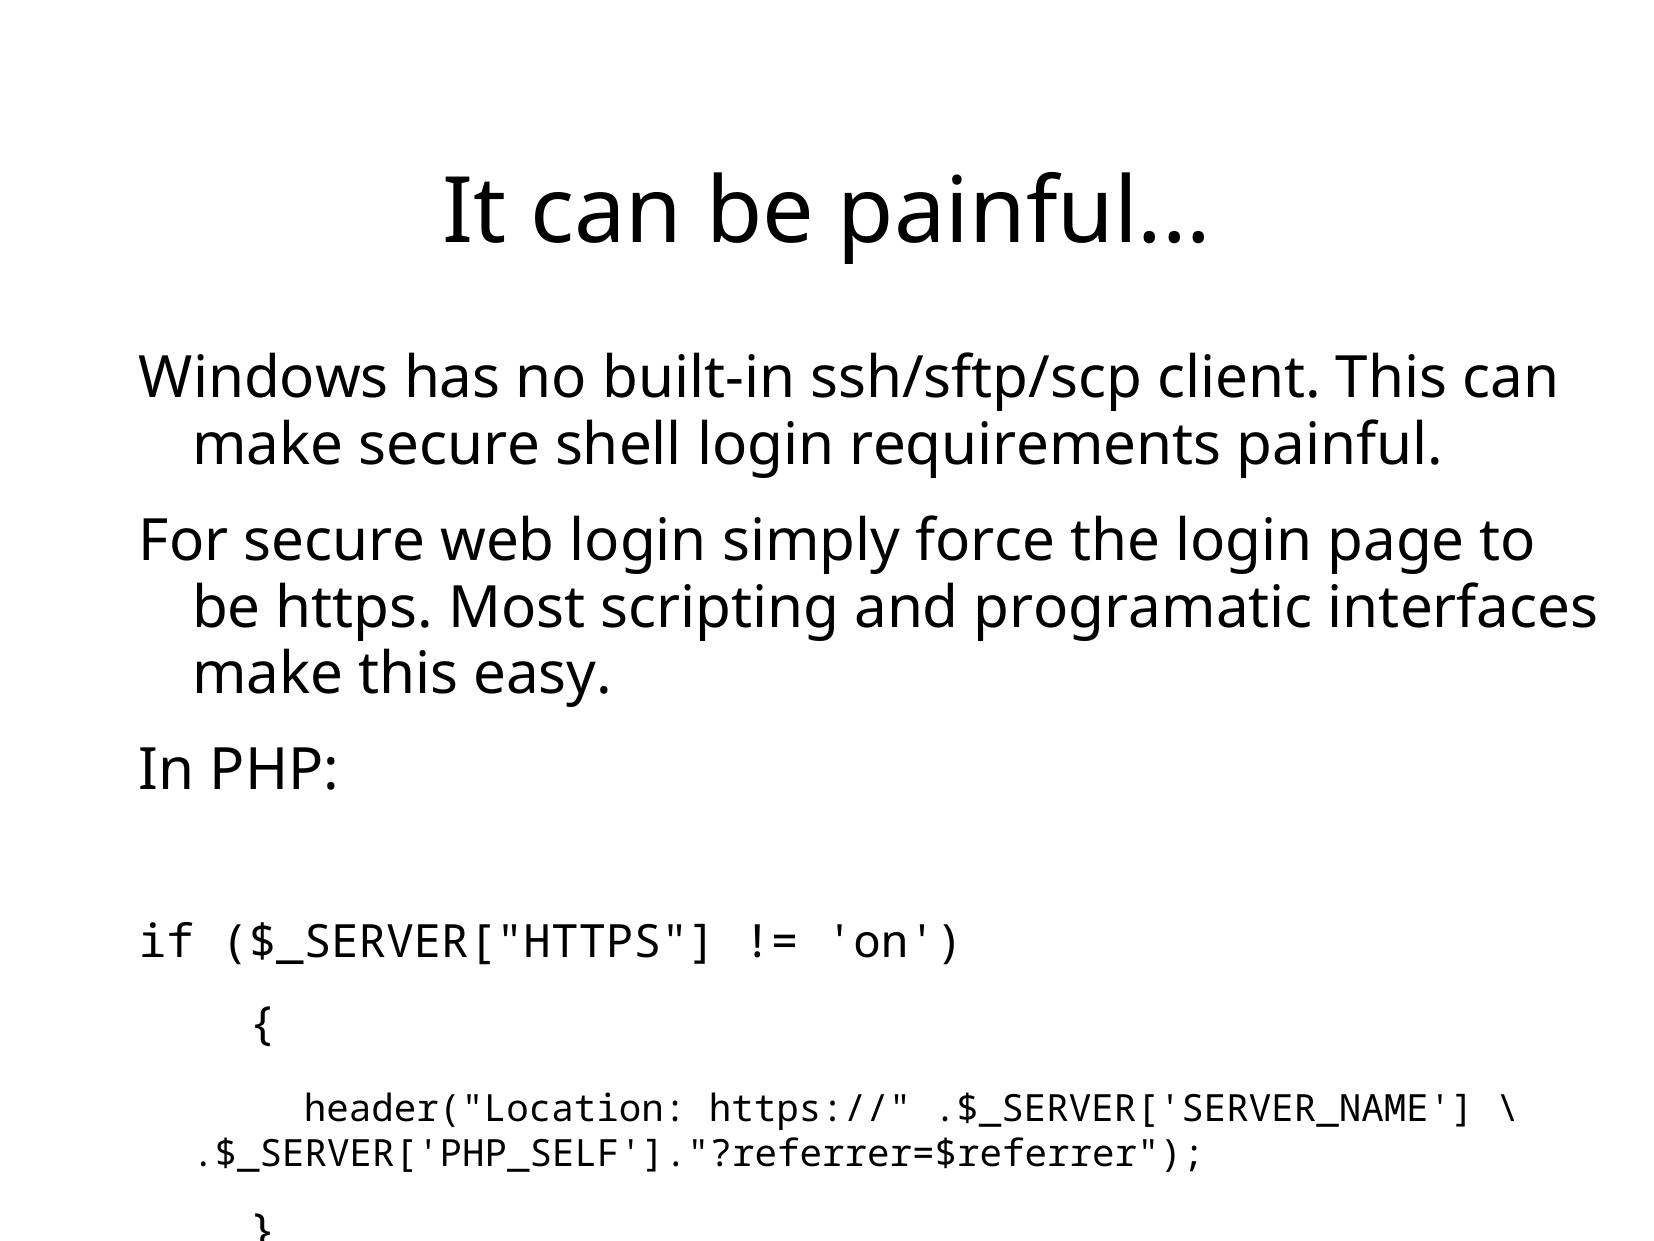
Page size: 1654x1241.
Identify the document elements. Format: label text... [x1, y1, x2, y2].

list Windows has no built-in ssh/sftp/scp client. This can make secure shell login requirements painful. For secure web login simply force the login page to be https. Most scripting and programatic interfaces make this easy. In PHP: if ($_SERVER["HTTPS"] != 'on') { header("Location: https://" .$_SERVER['SERVER_NAME'] \ .$_SERVER['PHP_SELF']."?referrer=$referrer"); } [121, 344, 1600, 1181]
title It can be painful... [121, 102, 1534, 311]
